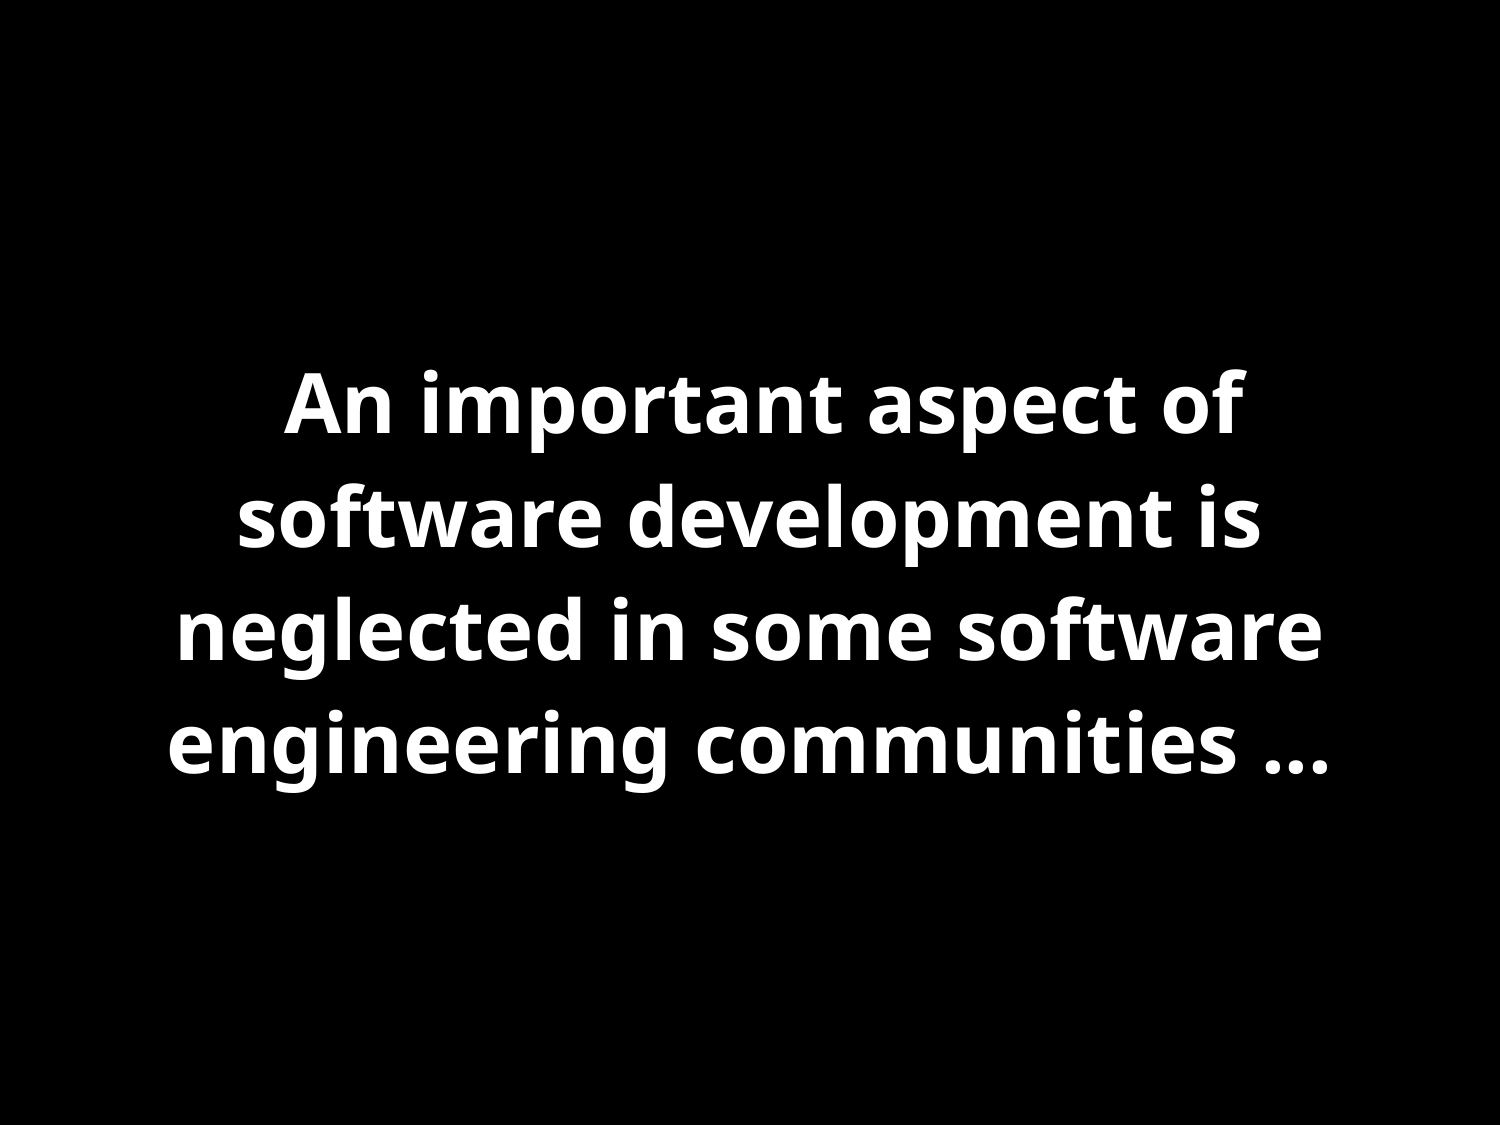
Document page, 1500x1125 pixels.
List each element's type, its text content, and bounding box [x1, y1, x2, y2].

title An important aspect of software development is neglected in some software engineering communities ... [75, 44, 1425, 1099]
